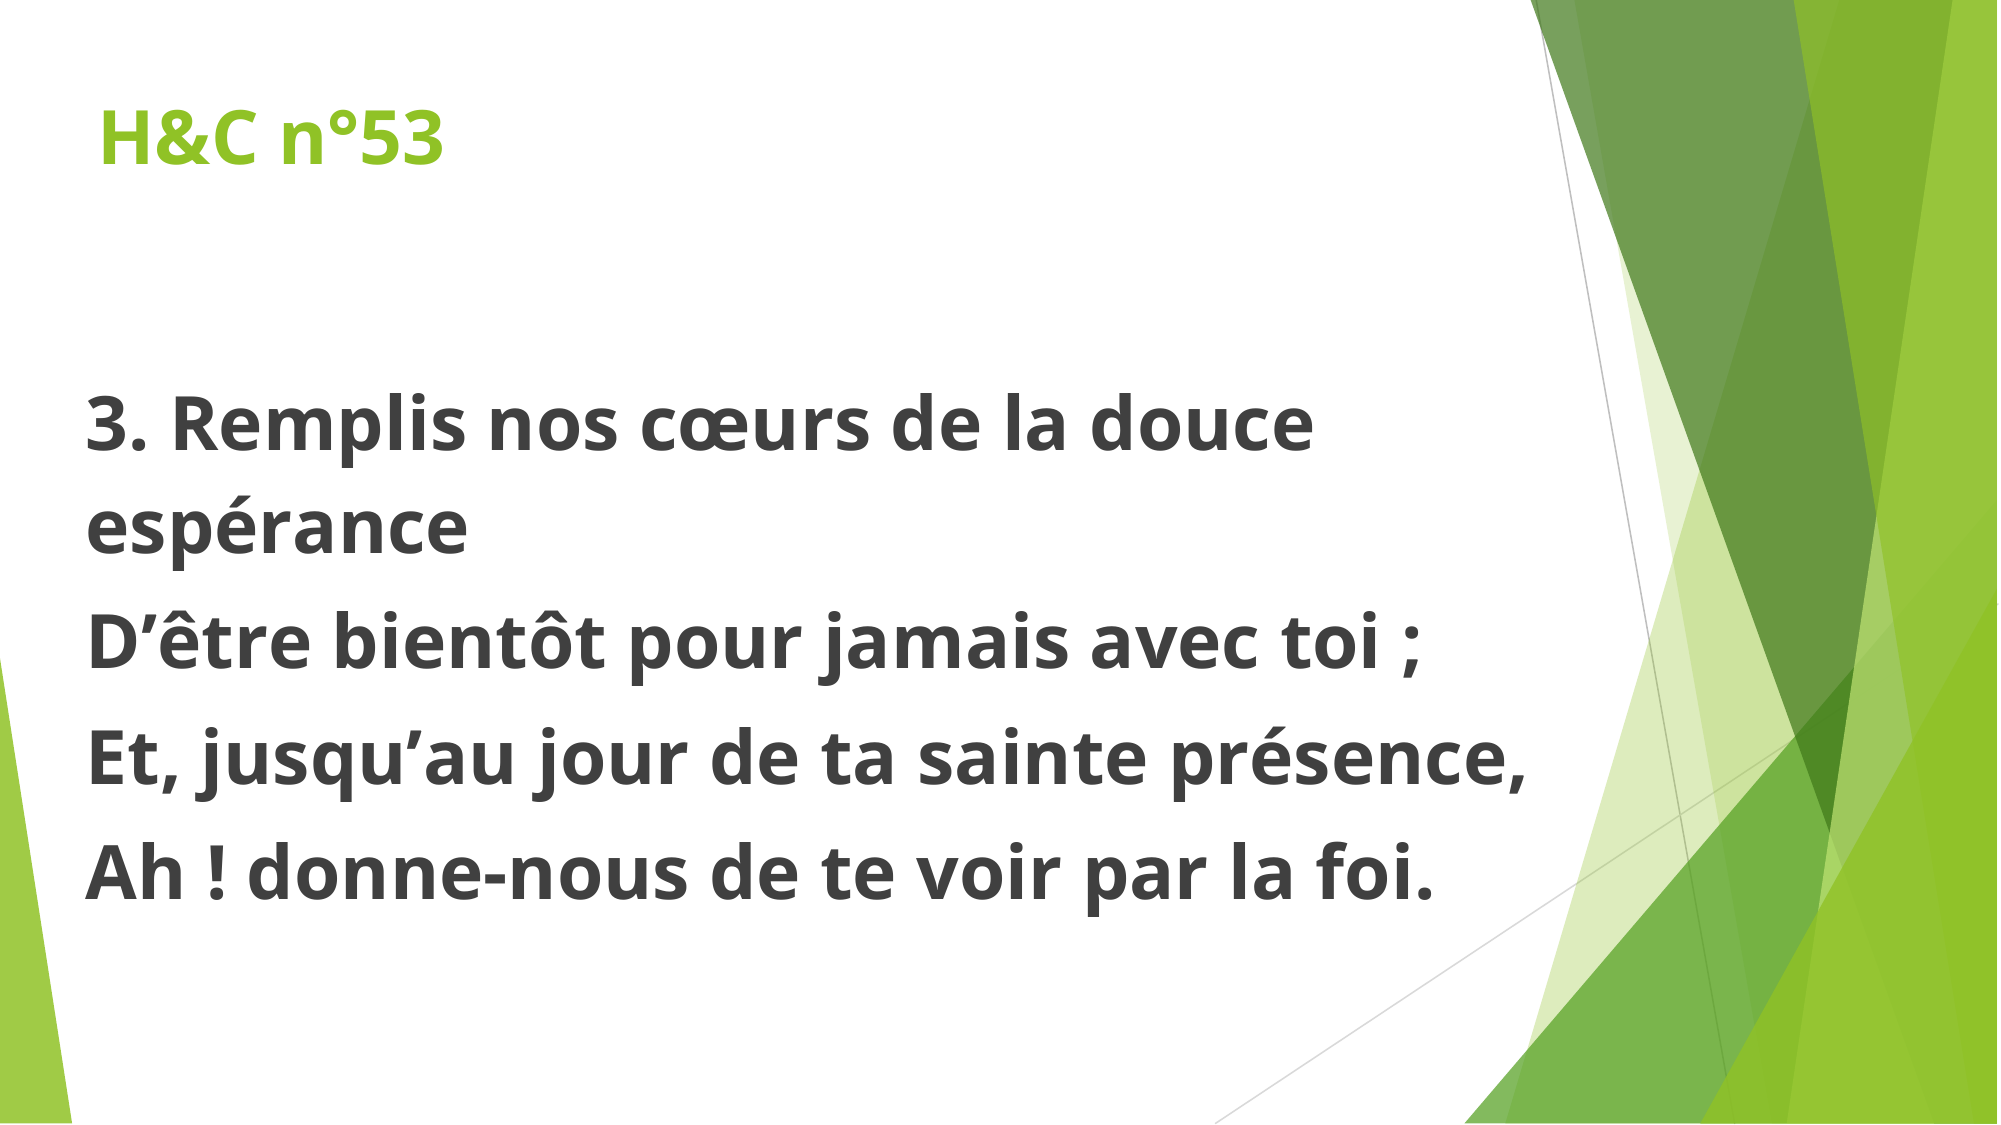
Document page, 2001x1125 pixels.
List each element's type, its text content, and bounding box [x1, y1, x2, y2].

text_box H&C n°53 [82, 82, 508, 201]
text_box 3. Remplis nos cœurs de la douce espérance D’être bientôt pour jamais avec toi ; Et, jusqu’au jour de ta sainte présence, Ah ! donne-nous de te voir par la foi. [70, 354, 1731, 1075]
